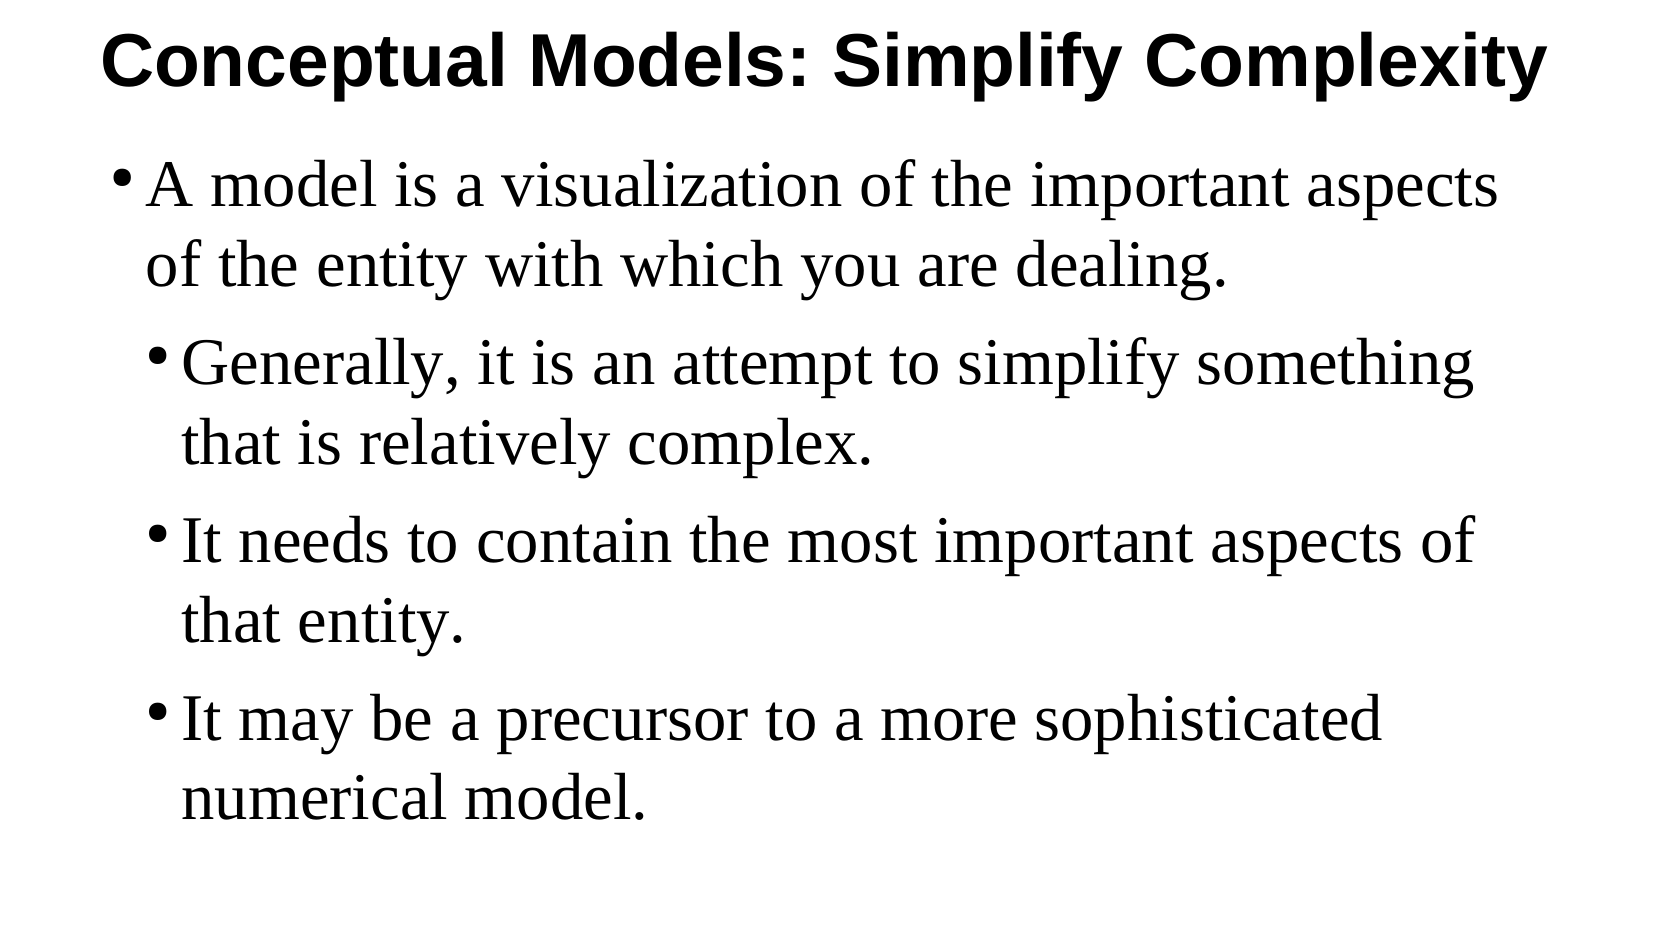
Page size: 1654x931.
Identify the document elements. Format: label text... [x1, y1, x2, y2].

title Conceptual Models: Simplify Complexity [0, 5, 1654, 107]
text_box A model is a visualization of the important aspects of the entity with which you are dealing. Generally, it is an attempt to simplify something that is relatively complex. It needs to contain the most important aspects of that entity. It may be a precursor to a more sophisticated numerical model. [74, 132, 1538, 841]
